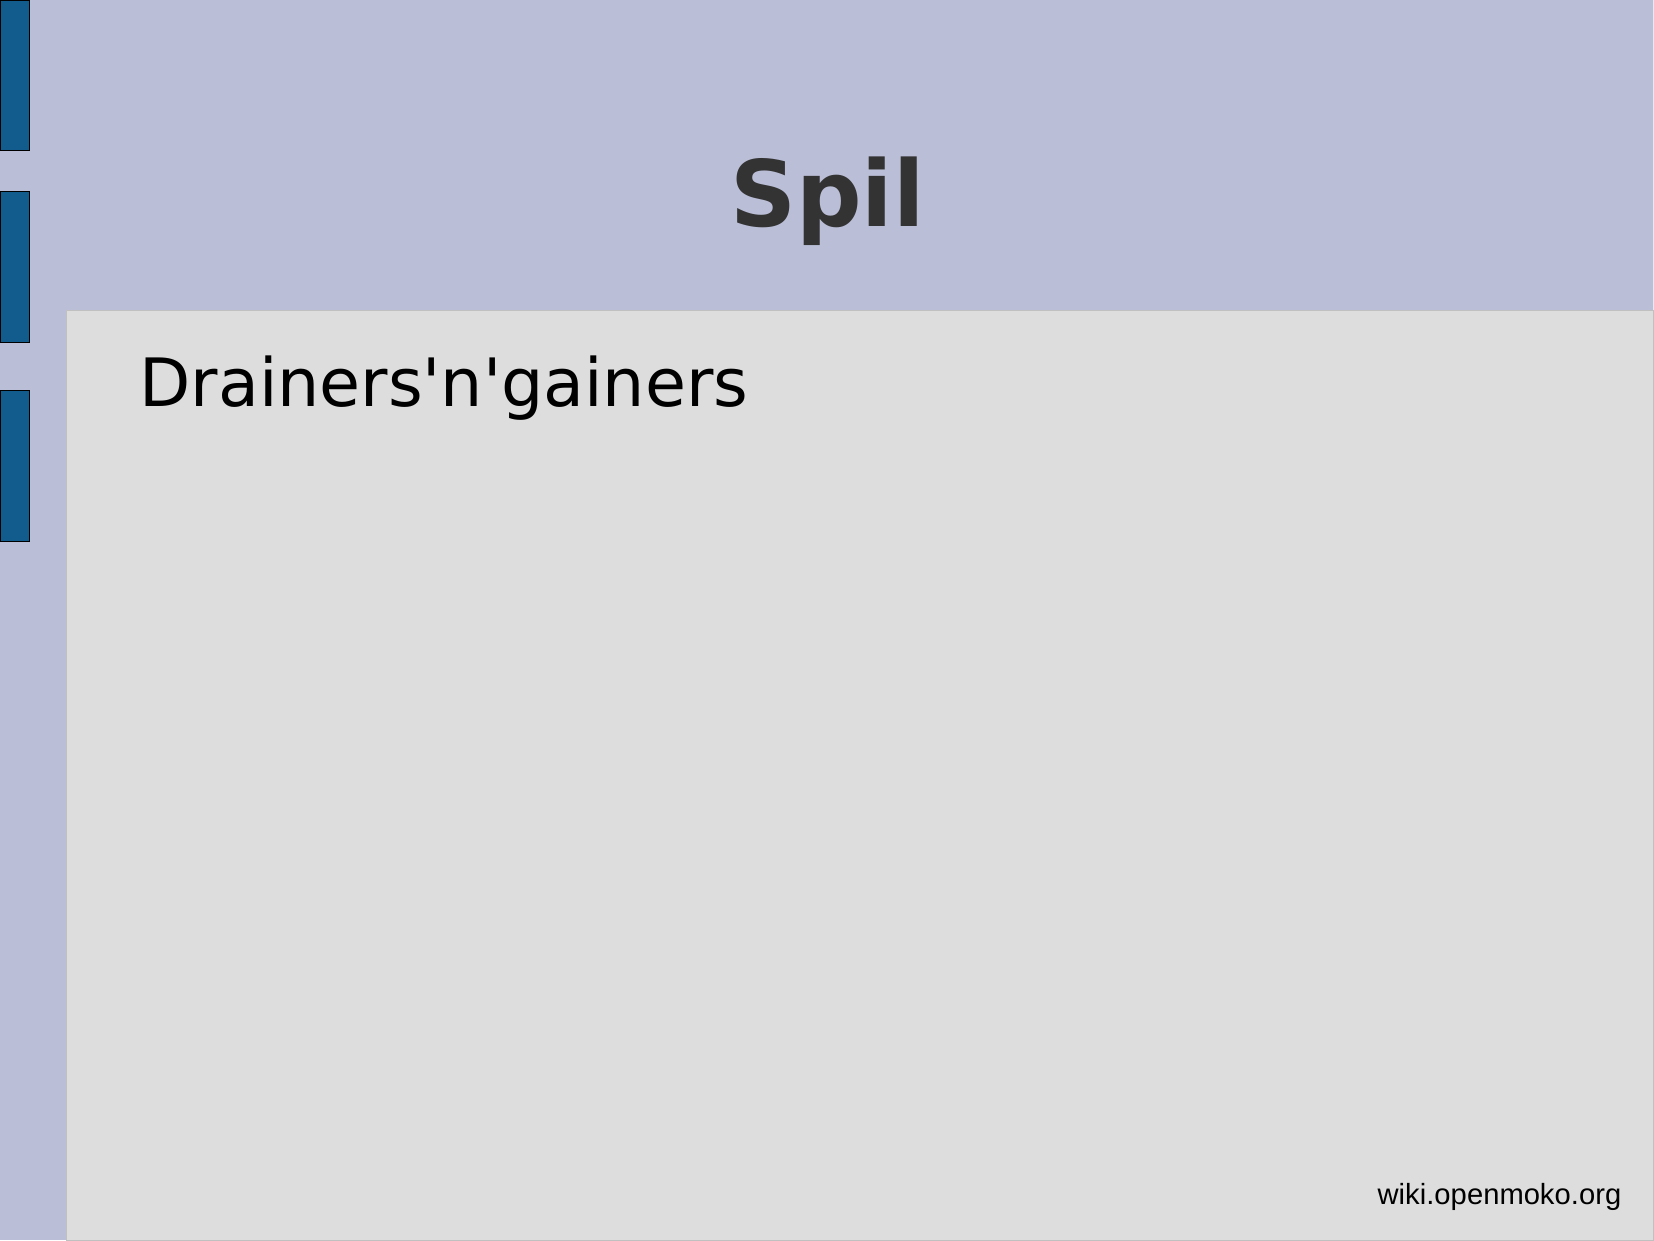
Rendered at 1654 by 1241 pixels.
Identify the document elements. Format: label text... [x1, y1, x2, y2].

title Spil [121, 91, 1534, 299]
list Drainers'n'gainers [121, 344, 1534, 1127]
